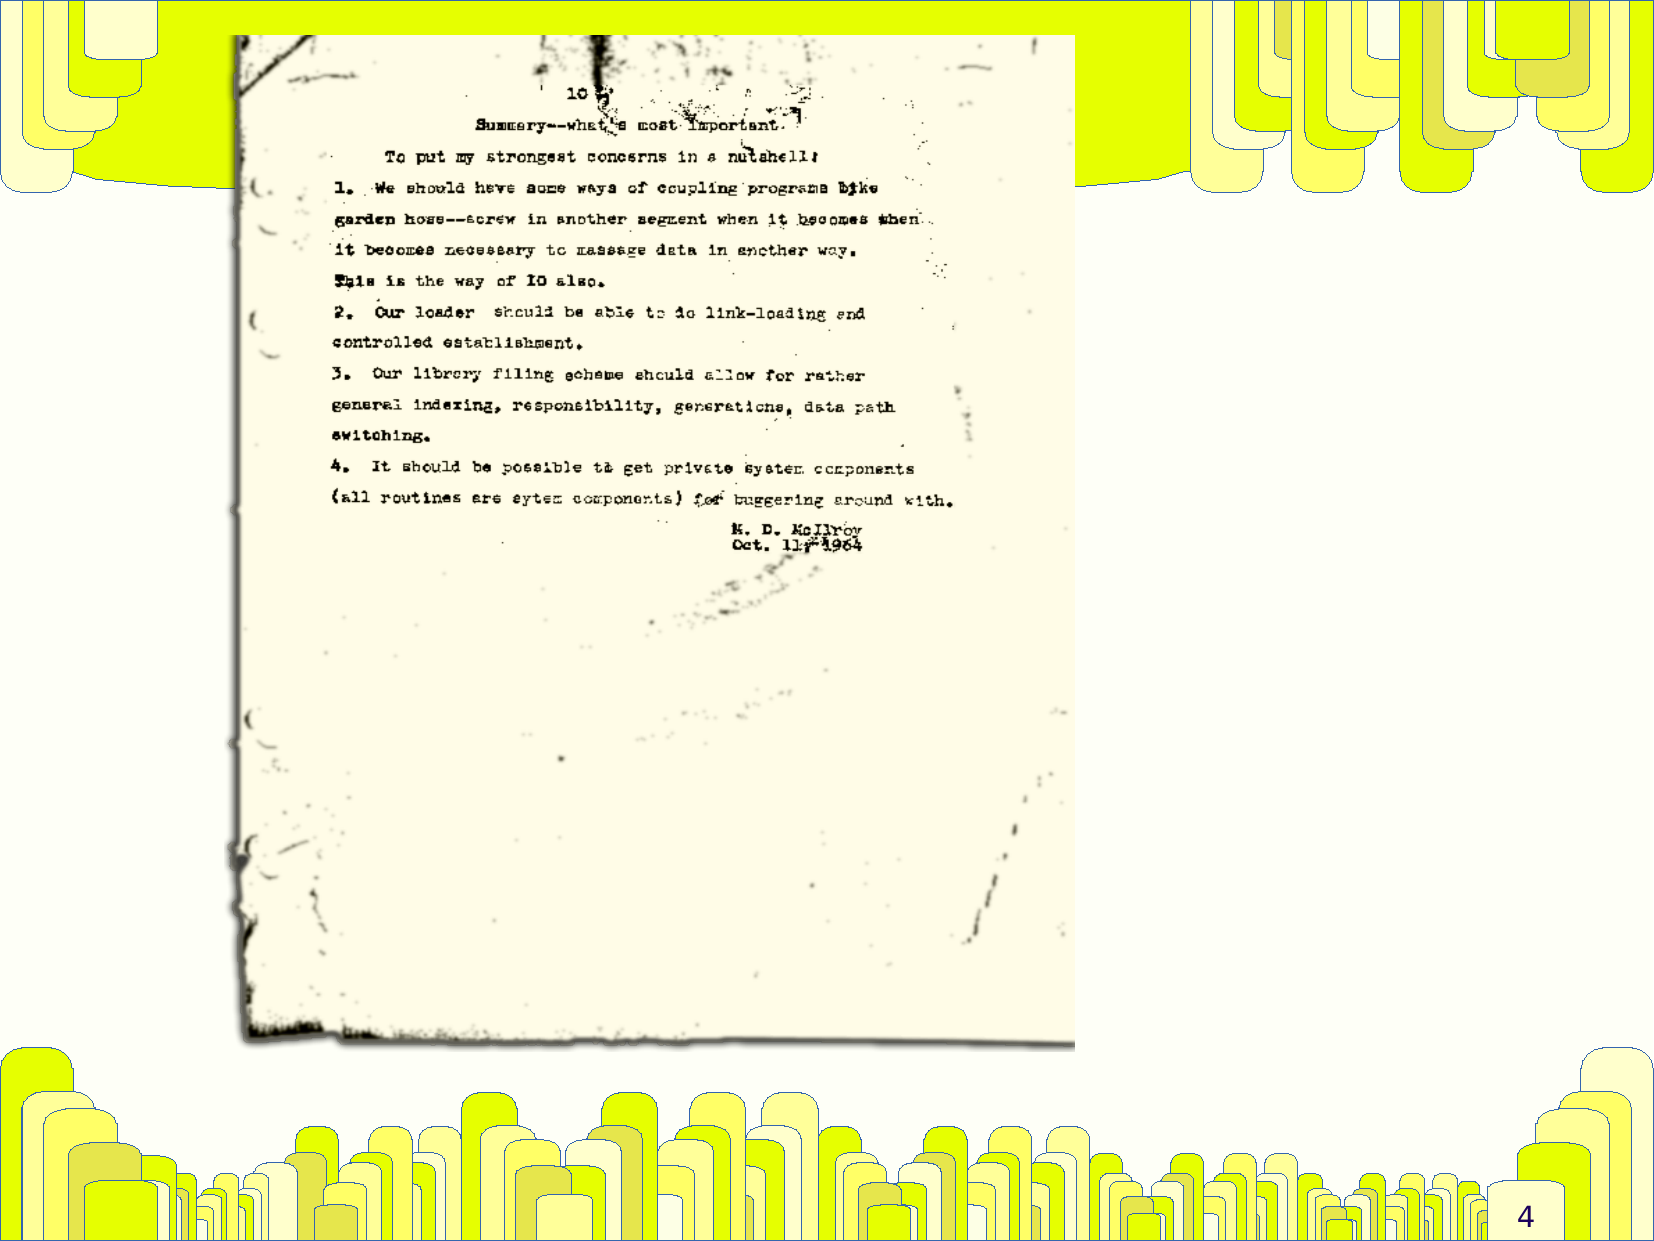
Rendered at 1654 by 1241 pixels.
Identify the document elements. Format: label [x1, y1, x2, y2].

picture [224, 35, 1075, 1052]
